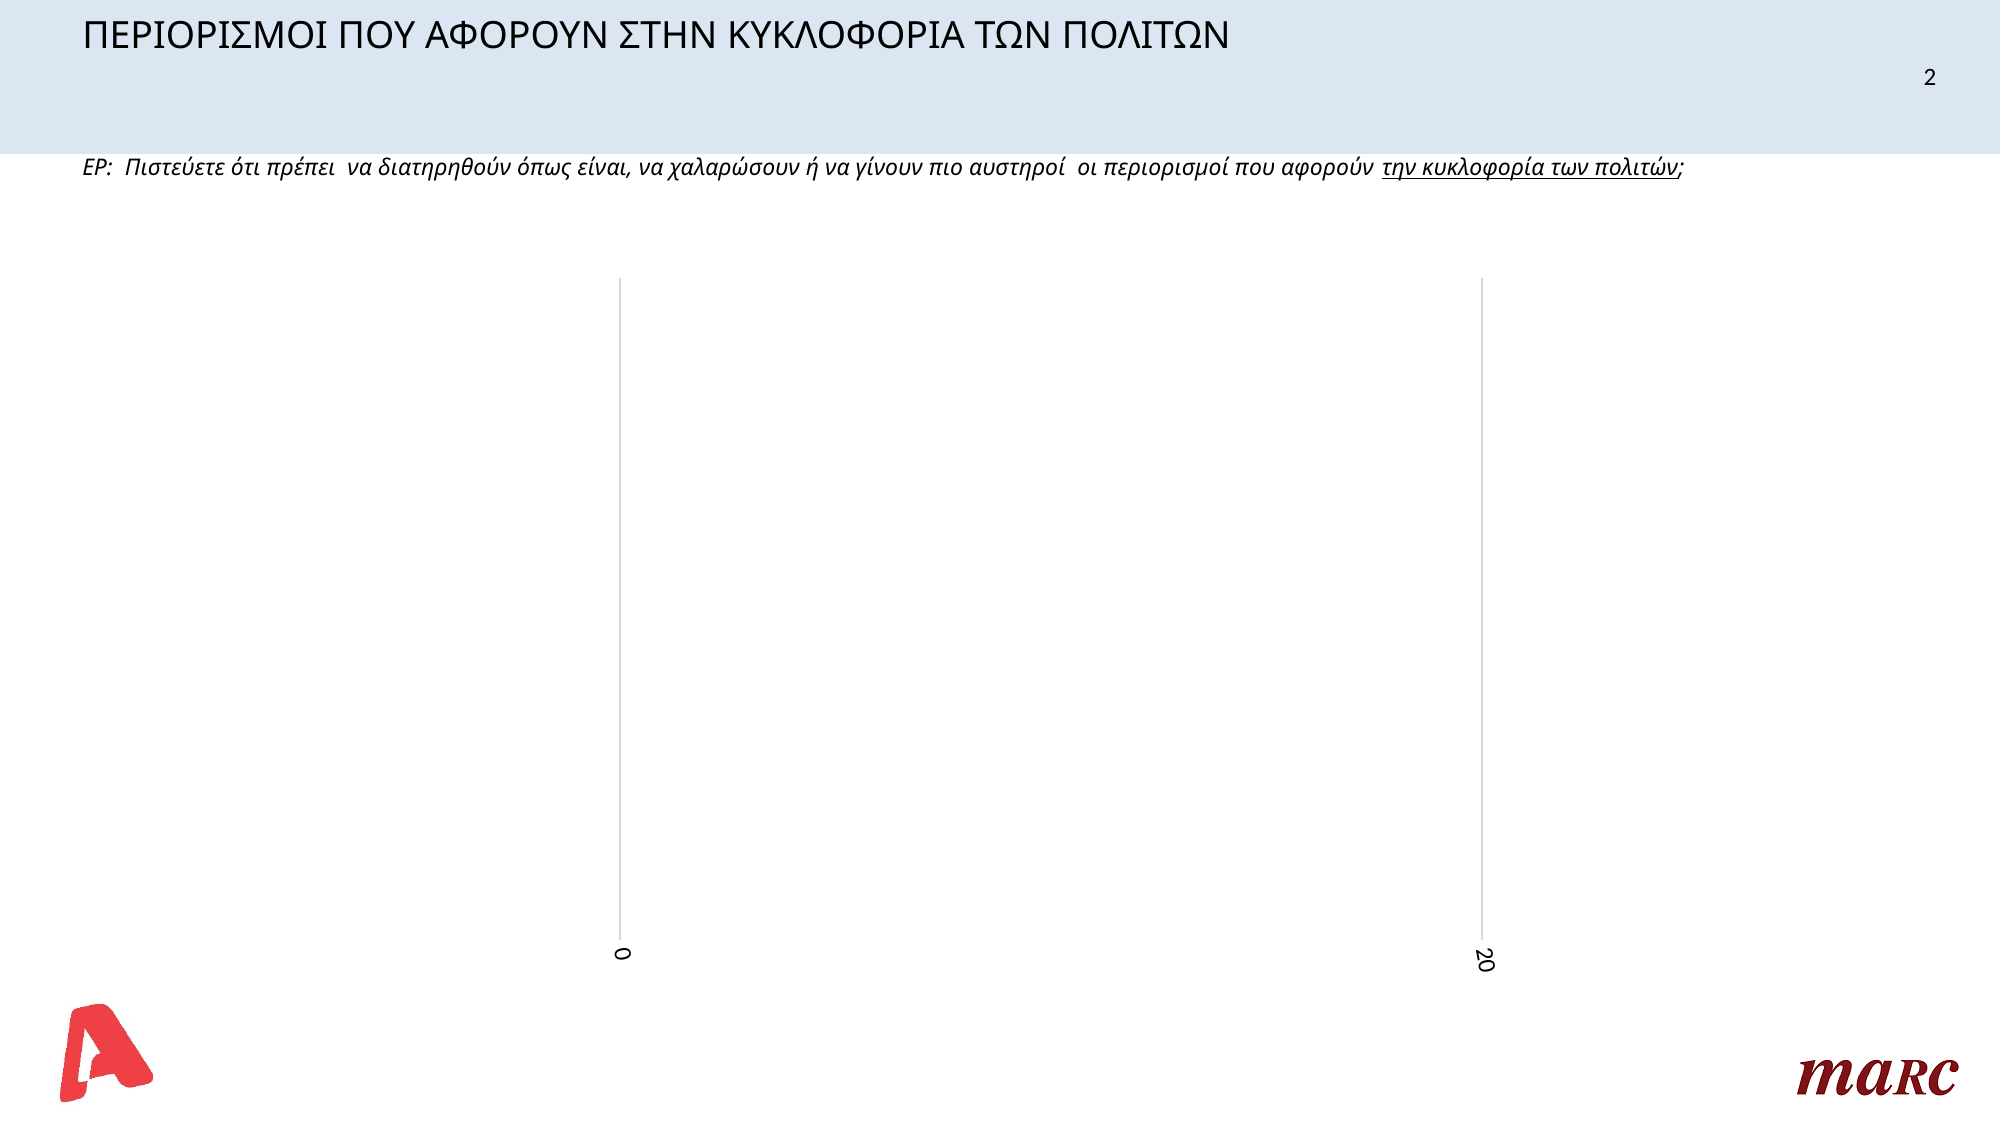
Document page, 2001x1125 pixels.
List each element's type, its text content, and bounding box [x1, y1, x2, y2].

text_box <αριθμός> [1916, 9, 1998, 142]
picture [1784, 1049, 1972, 1103]
chart [332, 235, 1616, 1025]
title ΠΕΡΙΟΡΙΣΜΟΙ ΠΟΥ ΑΦΟΡΟΥΝ ΣΤΗΝ ΚΥΚΛΟΦΟΡΙΑ ΤΩΝ ΠΟΛΙΤΩΝ ΕΡ: Πιστεύετε ότι πρέπει να διατηρηθούν όπως είναι, να χαλαρώσουν ή να γίνουν πιο αυστηροί οι περιορισμοί που αφορούν την κυκλοφορία των πολιτών; [67, 9, 1916, 142]
picture [0, 978, 201, 1121]
